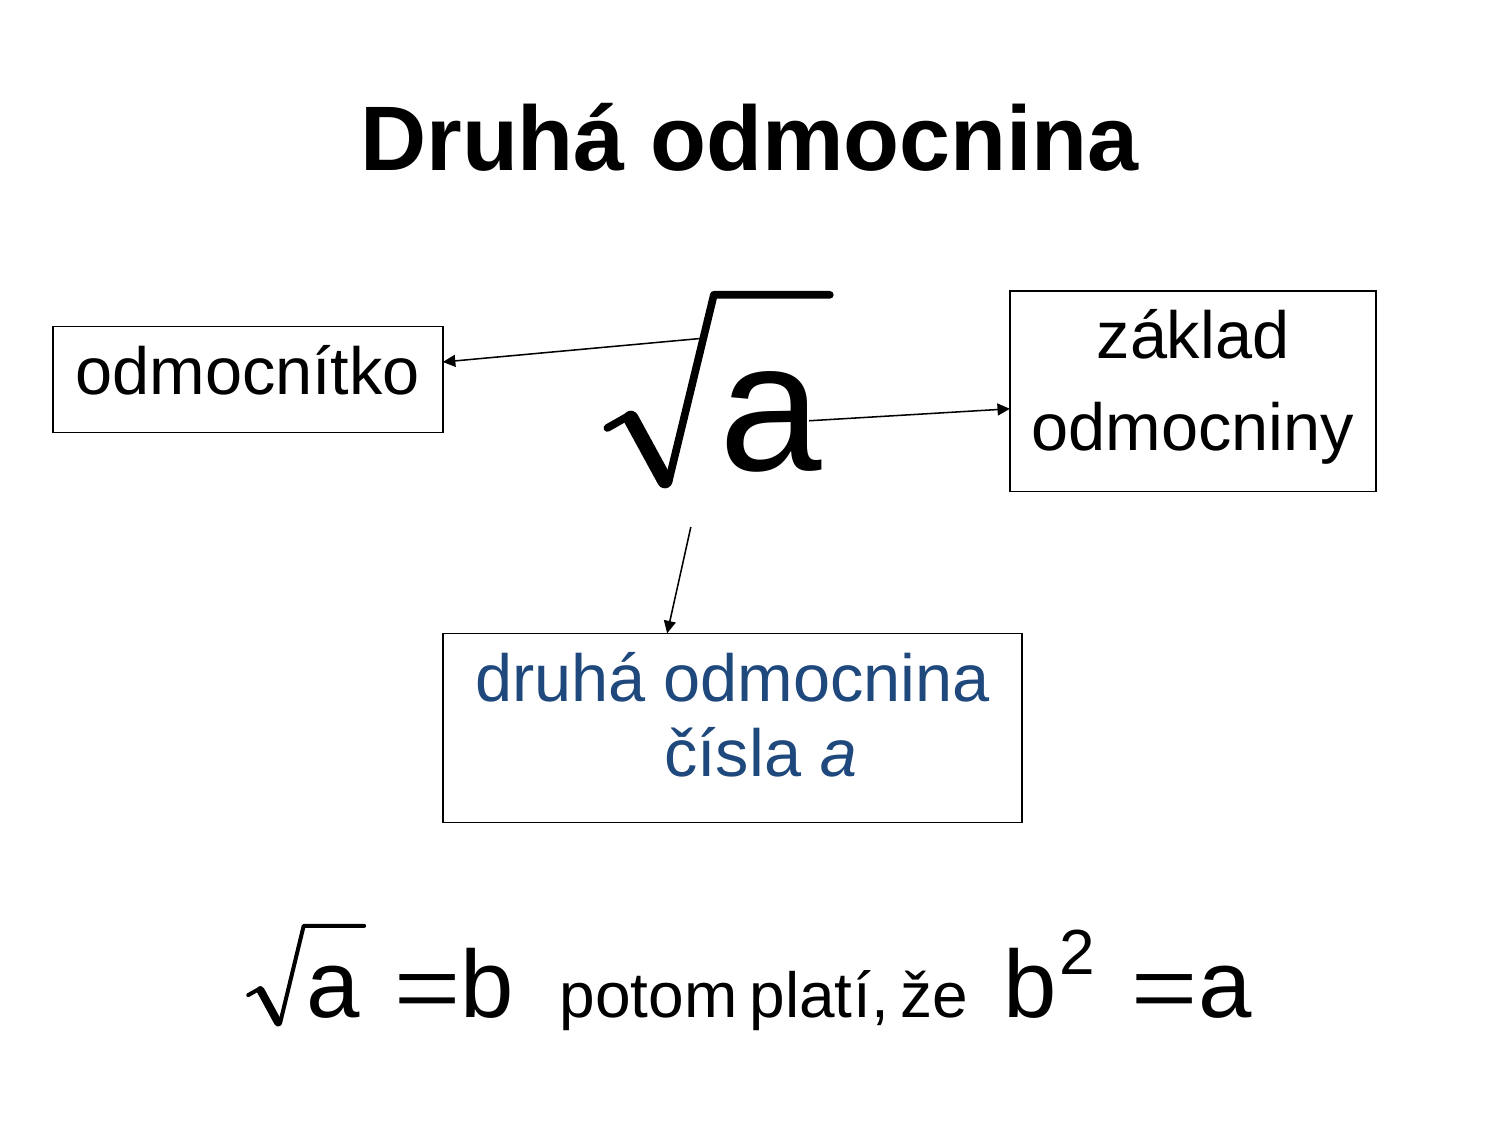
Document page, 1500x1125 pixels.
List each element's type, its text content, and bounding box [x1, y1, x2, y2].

text_box druhá odmocnina čísla a [442, 633, 1022, 823]
text_box odmocnítko [53, 326, 443, 433]
title Druhá odmocnina [75, 45, 1426, 233]
text_box základ odmocniny [1009, 290, 1377, 492]
chart [572, 255, 865, 532]
chart [230, 881, 1270, 1049]
